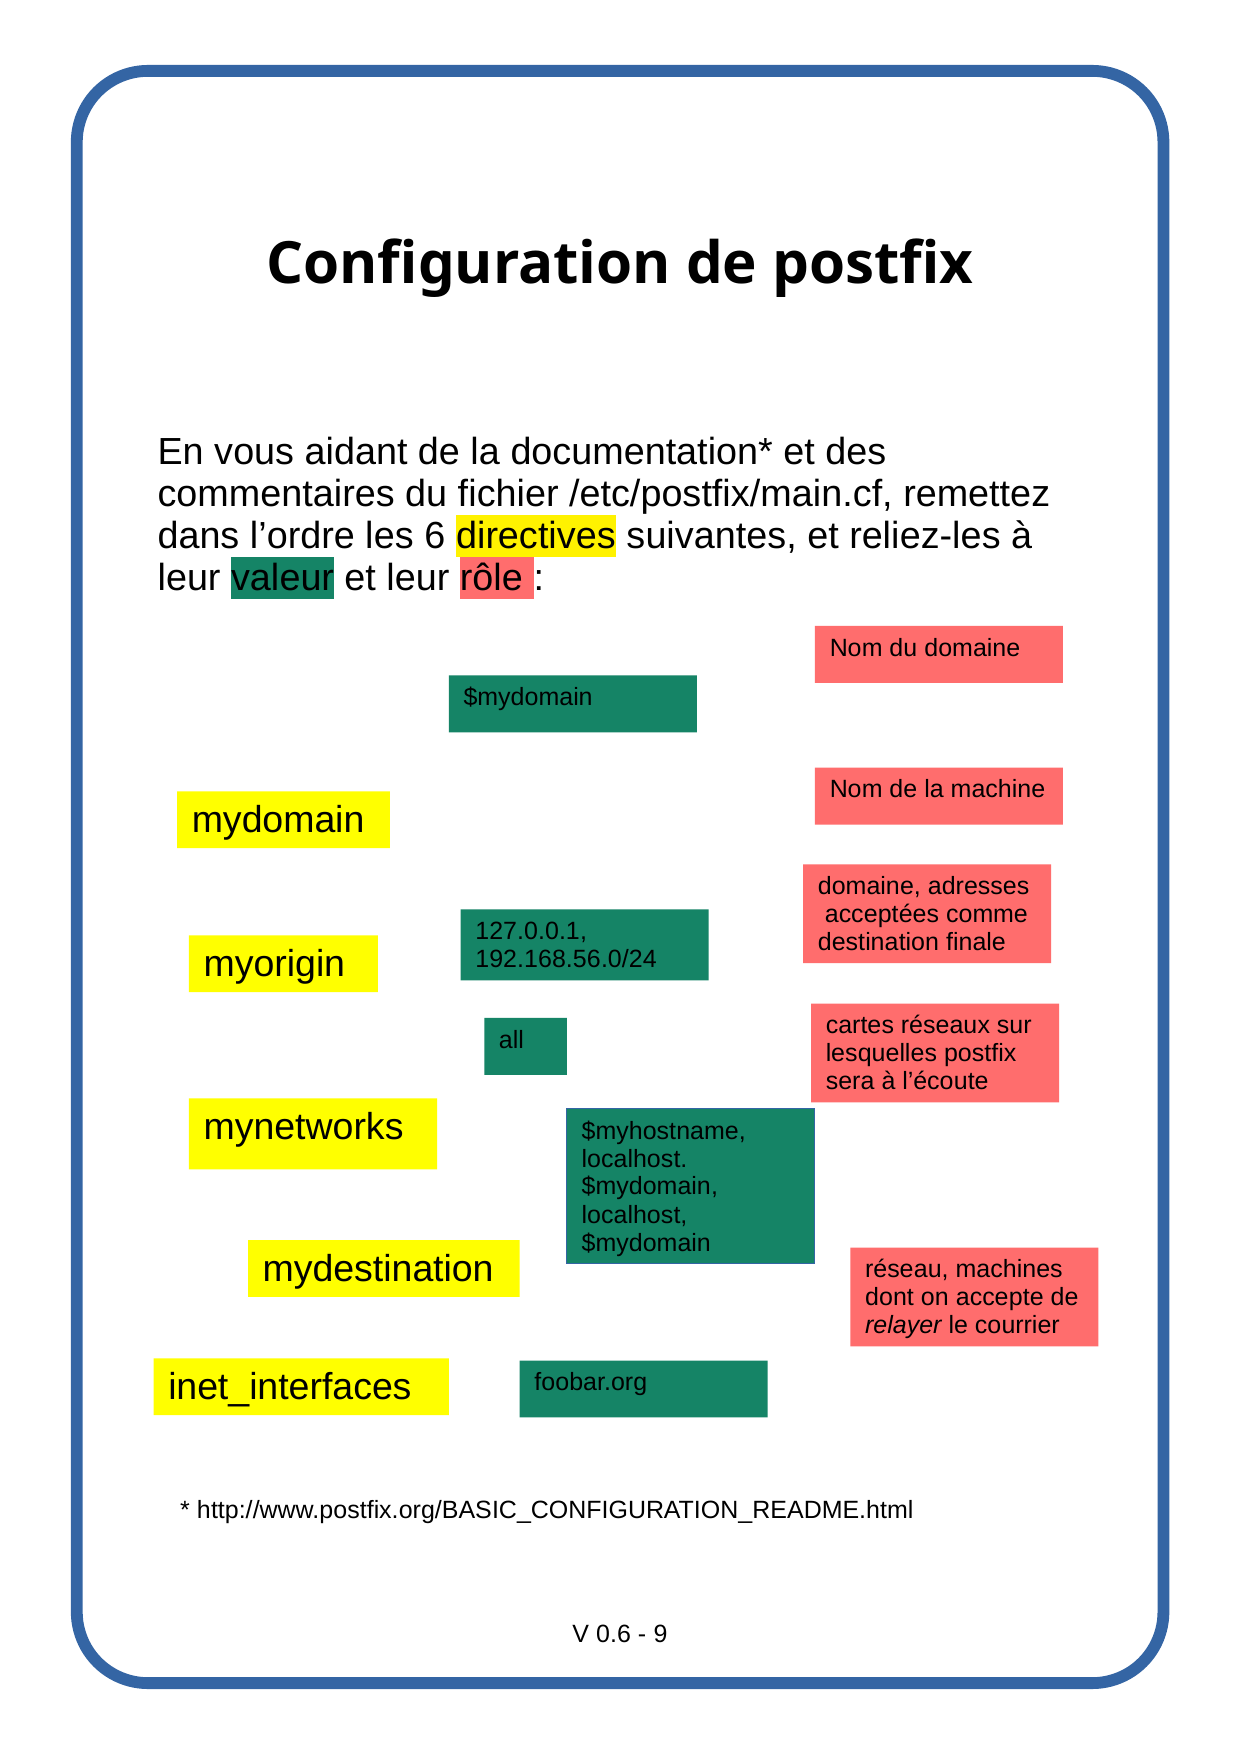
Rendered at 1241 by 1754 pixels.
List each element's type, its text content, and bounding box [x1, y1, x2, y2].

text_box Nom du domaine [814, 625, 1063, 683]
text_box réseau, machines dont on accepte de relayer le courrier [850, 1247, 1099, 1347]
text_box 127.0.0.1, 192.168.56.0/24 [460, 909, 709, 981]
text_box all [484, 1017, 567, 1075]
text_box domaine, adresses acceptées comme destination finale [803, 864, 1052, 964]
text_box foobar.org [519, 1360, 768, 1418]
text_box cartes réseaux sur lesquelles postfix sera à l’écoute [811, 1003, 1060, 1103]
text_box mydestination [248, 1240, 520, 1297]
title Configuration de postfix [115, 124, 1125, 398]
text_box * http://www.postfix.org/BASIC_CONFIGURATION_README.html [165, 1488, 1111, 1532]
text_box $myhostname, localhost.$mydomain, localhost, $mydomain [566, 1108, 815, 1264]
text_box myorigin [188, 935, 378, 993]
text_box inet_interfaces [153, 1358, 449, 1416]
text_box Nom de la machine [814, 767, 1063, 825]
text_box mydomain [177, 791, 390, 849]
text_box $mydomain [448, 675, 697, 733]
text_box mynetworks [188, 1098, 438, 1170]
list En vous aidant de la documentation* et des commentaires du fichier /etc/postfix/main.cf, remettez dans l’ordre les 6 directives suivantes, et reliez-les à leur valeur et leur rôle : [126, 429, 1099, 603]
